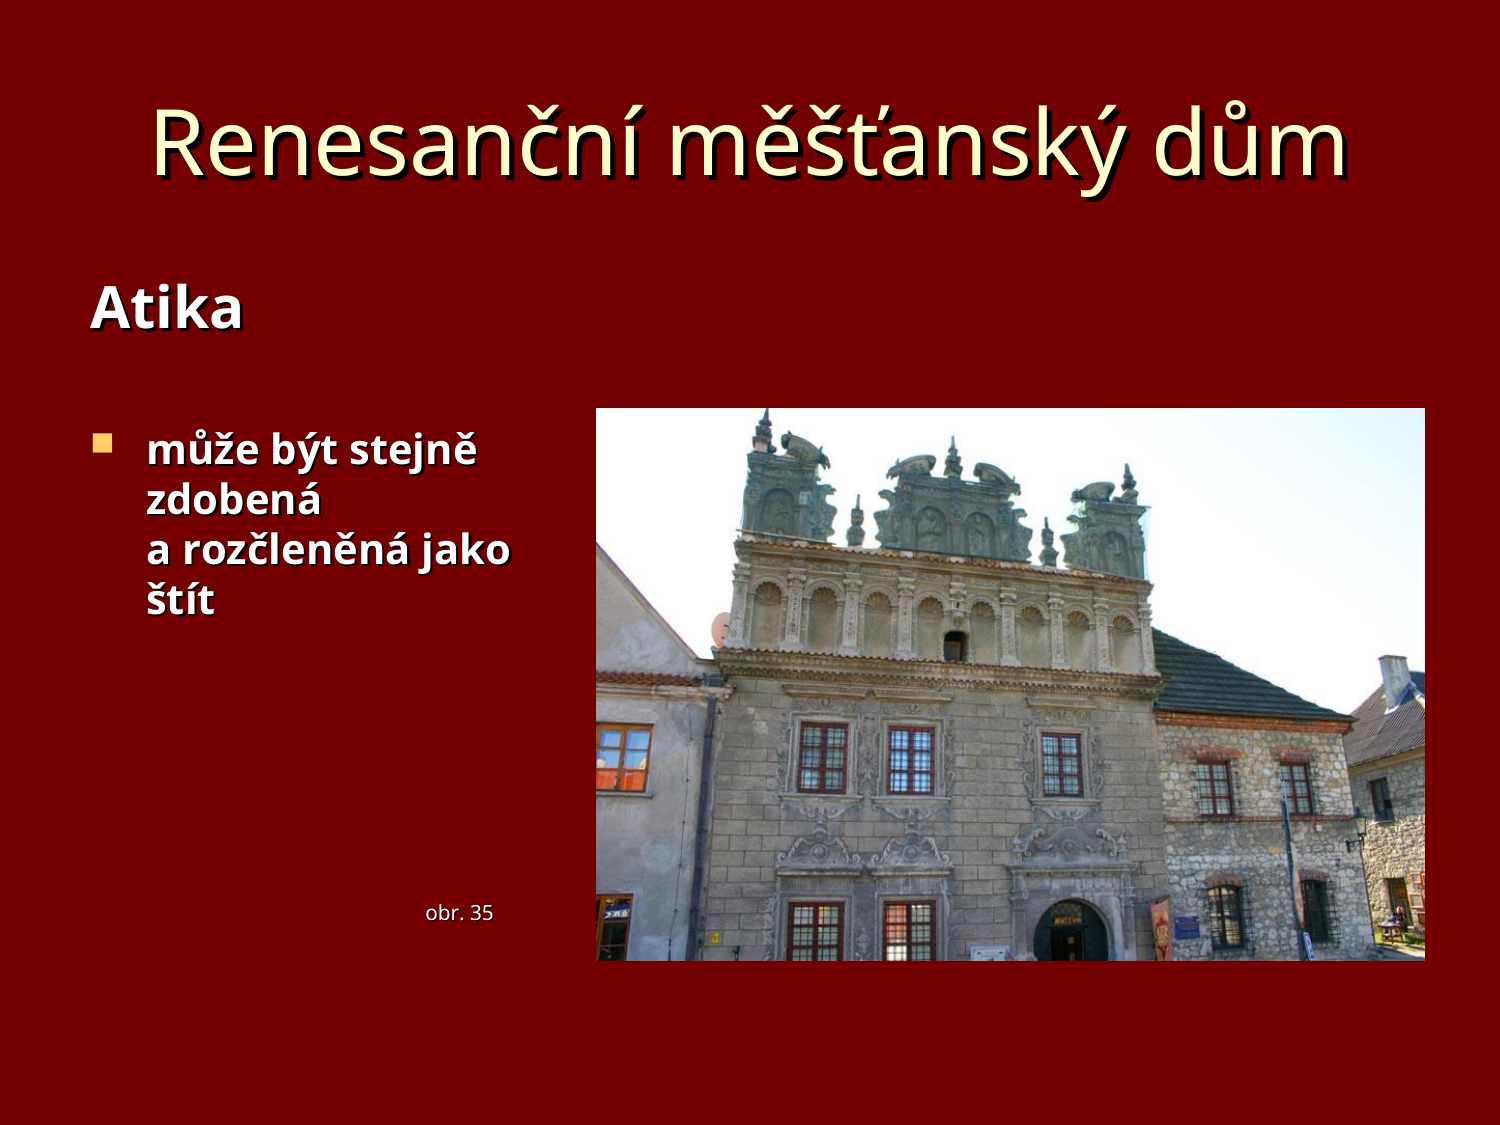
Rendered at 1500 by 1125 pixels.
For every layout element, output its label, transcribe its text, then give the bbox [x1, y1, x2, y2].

title Renesanční měšťanský dům [75, 45, 1426, 233]
list Atika může být stejně zdobená a rozčleněná jako štít obr. 35 [74, 262, 573, 1102]
text_box [596, 408, 1425, 961]
